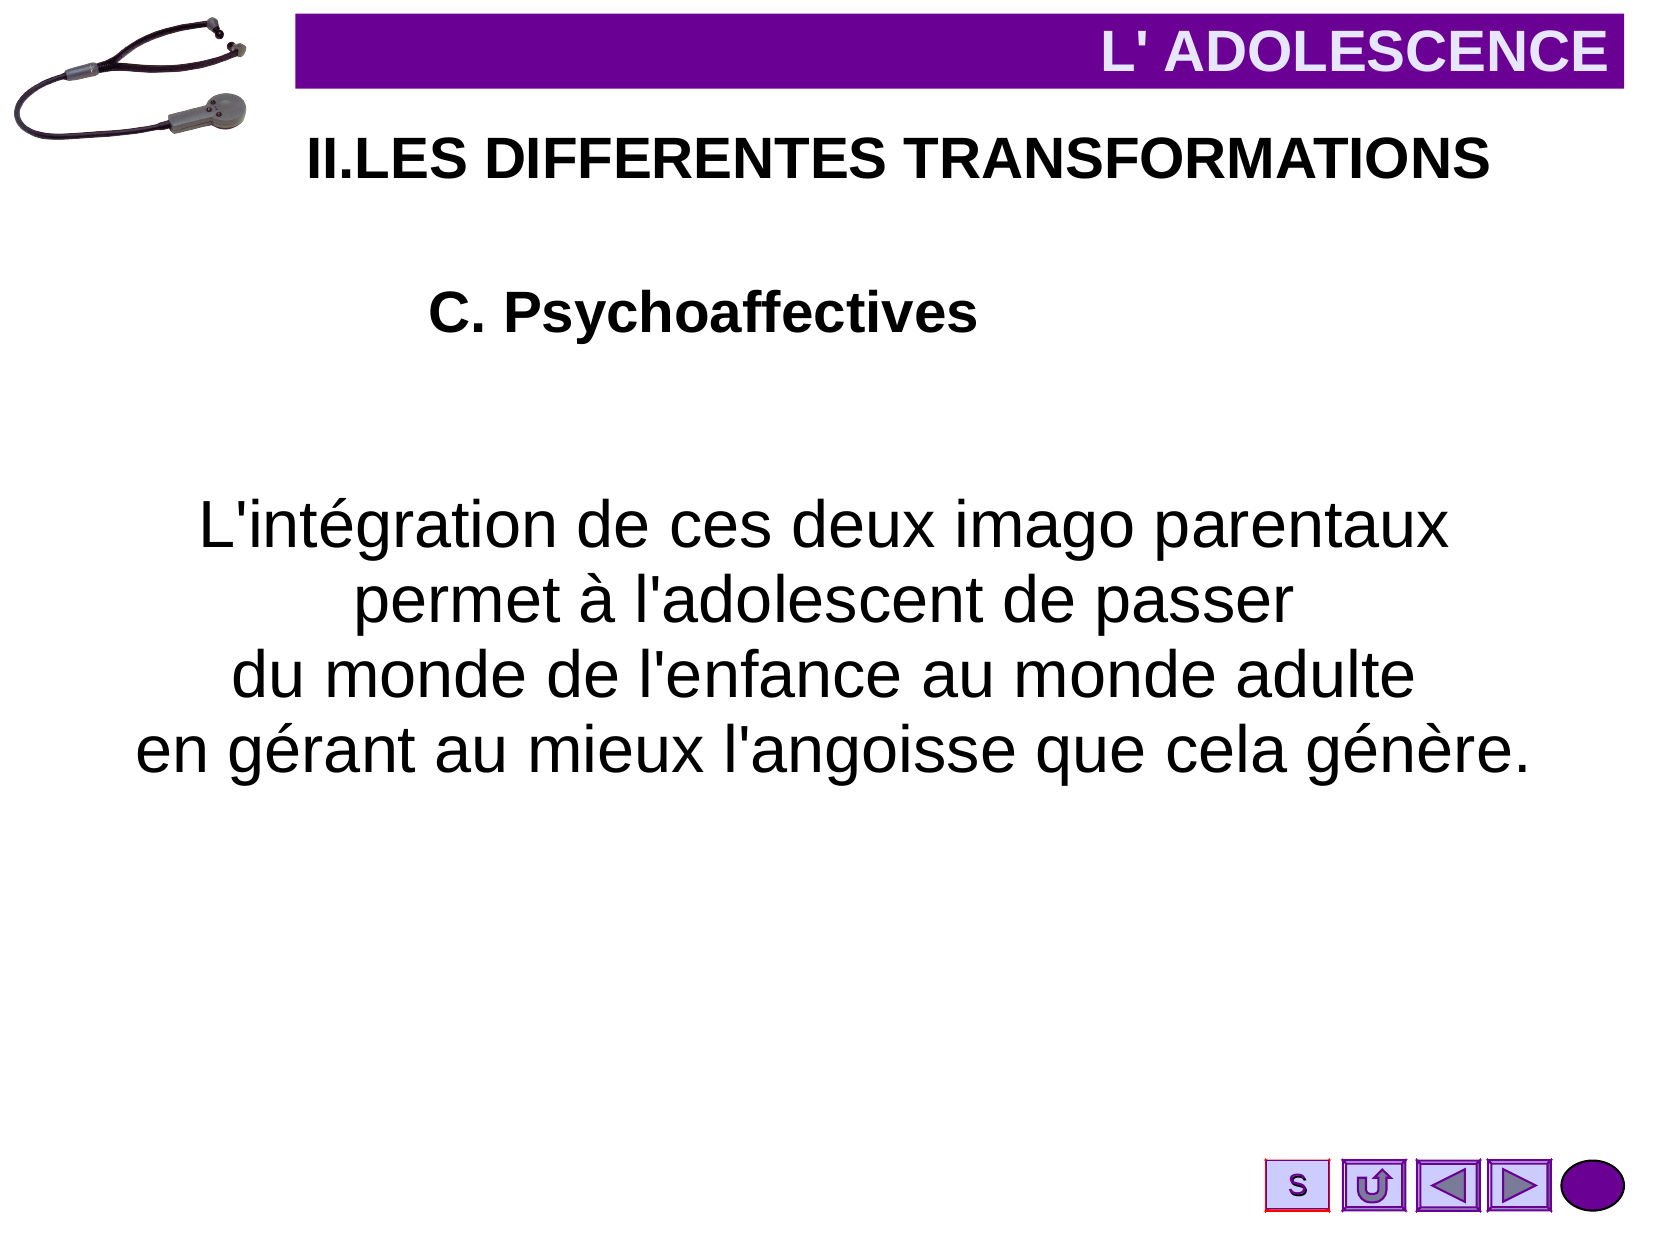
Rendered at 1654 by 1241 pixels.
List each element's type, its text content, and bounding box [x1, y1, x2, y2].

text_box C. Psychoaffectives [413, 272, 996, 353]
picture [8, 8, 260, 153]
text_box II.LES DIFFERENTES TRANSFORMATIONS [291, 118, 1506, 200]
text_box L' ADOLESCENCE [295, 13, 1625, 89]
text_box [1561, 1160, 1625, 1211]
text_box L'intégration de ces deux imago parentaux permet à l'adolescent de passer du monde de l'enfance au monde adulte en gérant au mieux l'angoisse que cela génère. [88, 449, 1580, 824]
